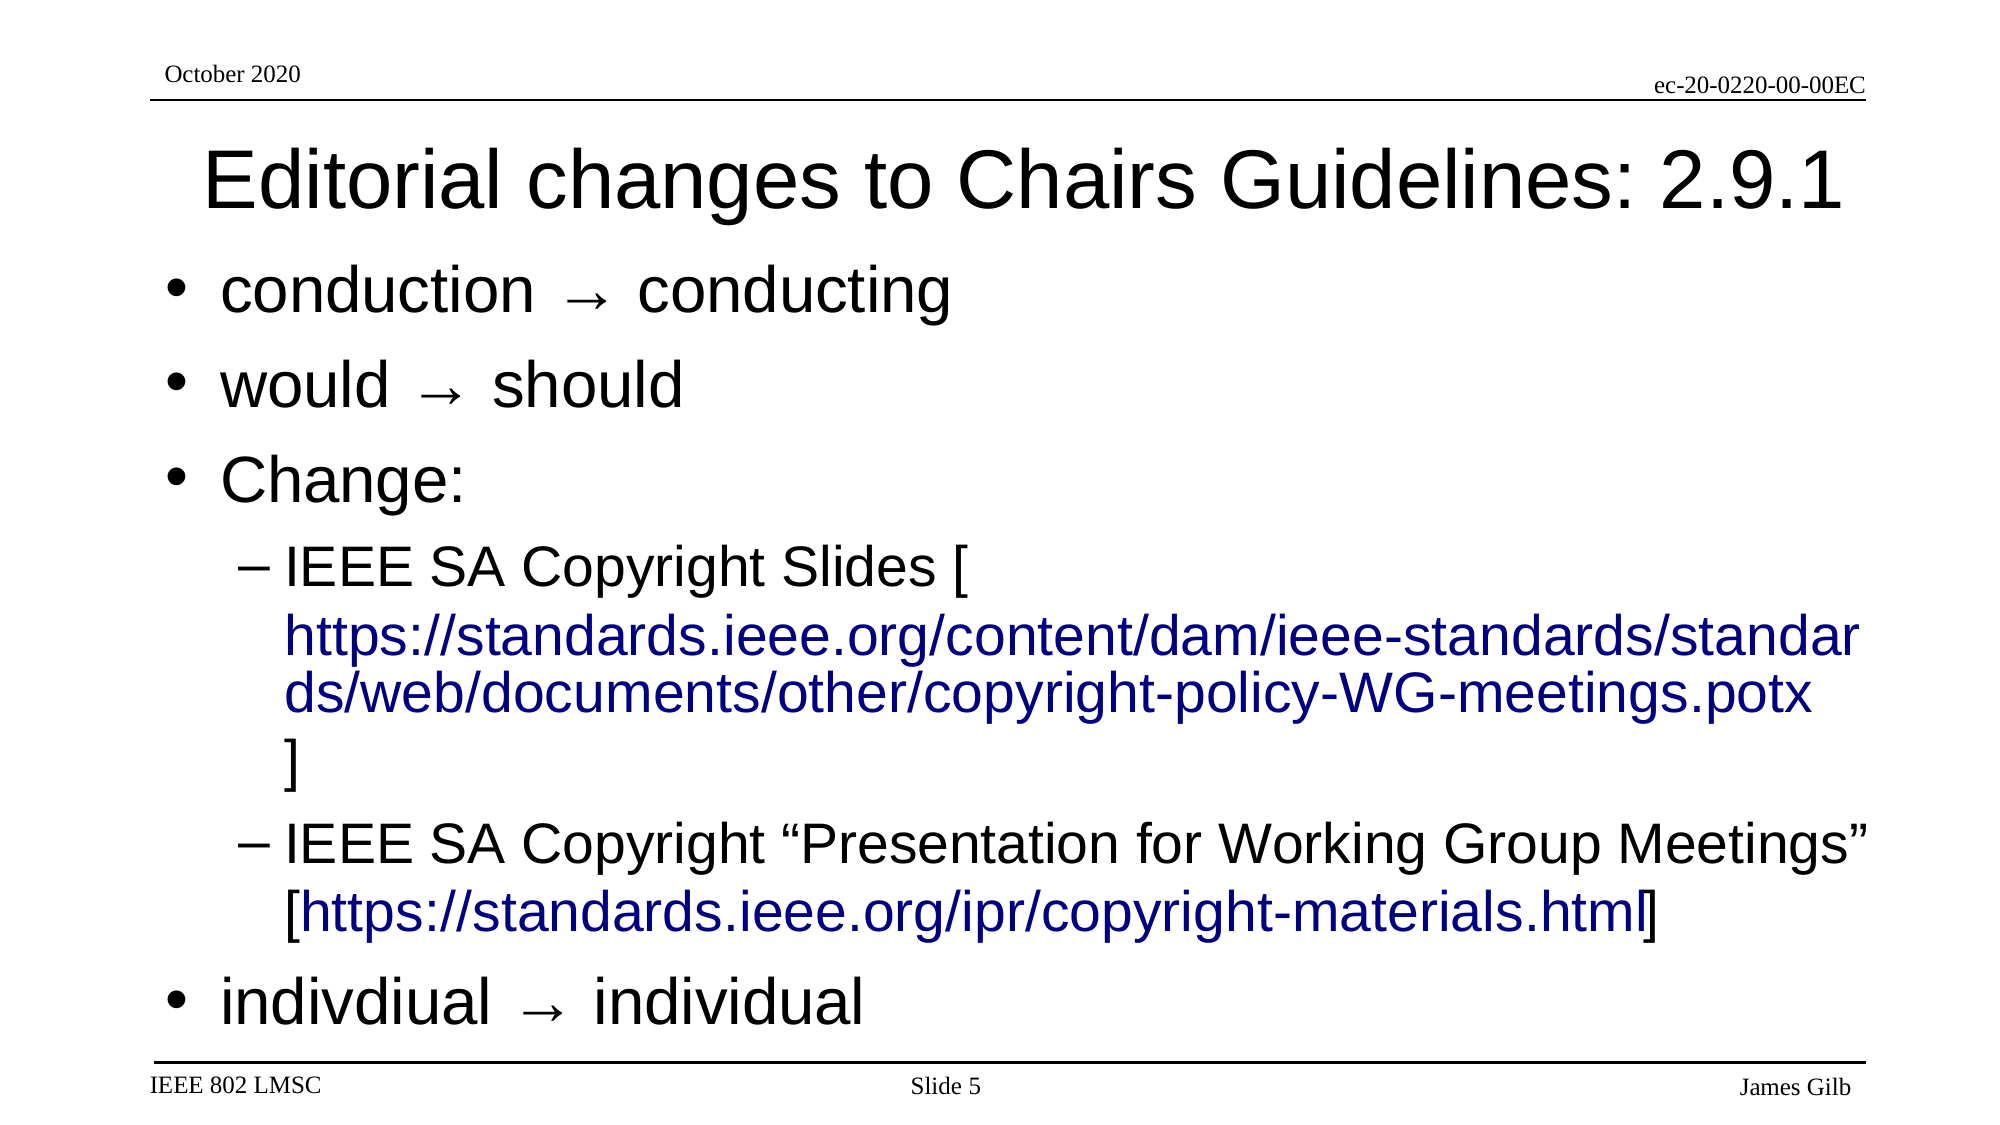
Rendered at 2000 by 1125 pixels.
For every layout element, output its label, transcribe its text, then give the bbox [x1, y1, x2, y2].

title Editorial changes to Chairs Guidelines: 2.9.1 [149, 112, 1900, 238]
list conduction → conducting would → should Change: IEEE SA Copyright Slides [https://standards.ieee.org/content/dam/ieee-standards/standards/web/documents/other/copyright-policy-WG-meetings.potx] IEEE SA Copyright “Presentation for Working Group Meetings” [https://standards.ieee.org/ipr/copyright-materials.html] indivdiual → individual [150, 239, 1900, 1051]
